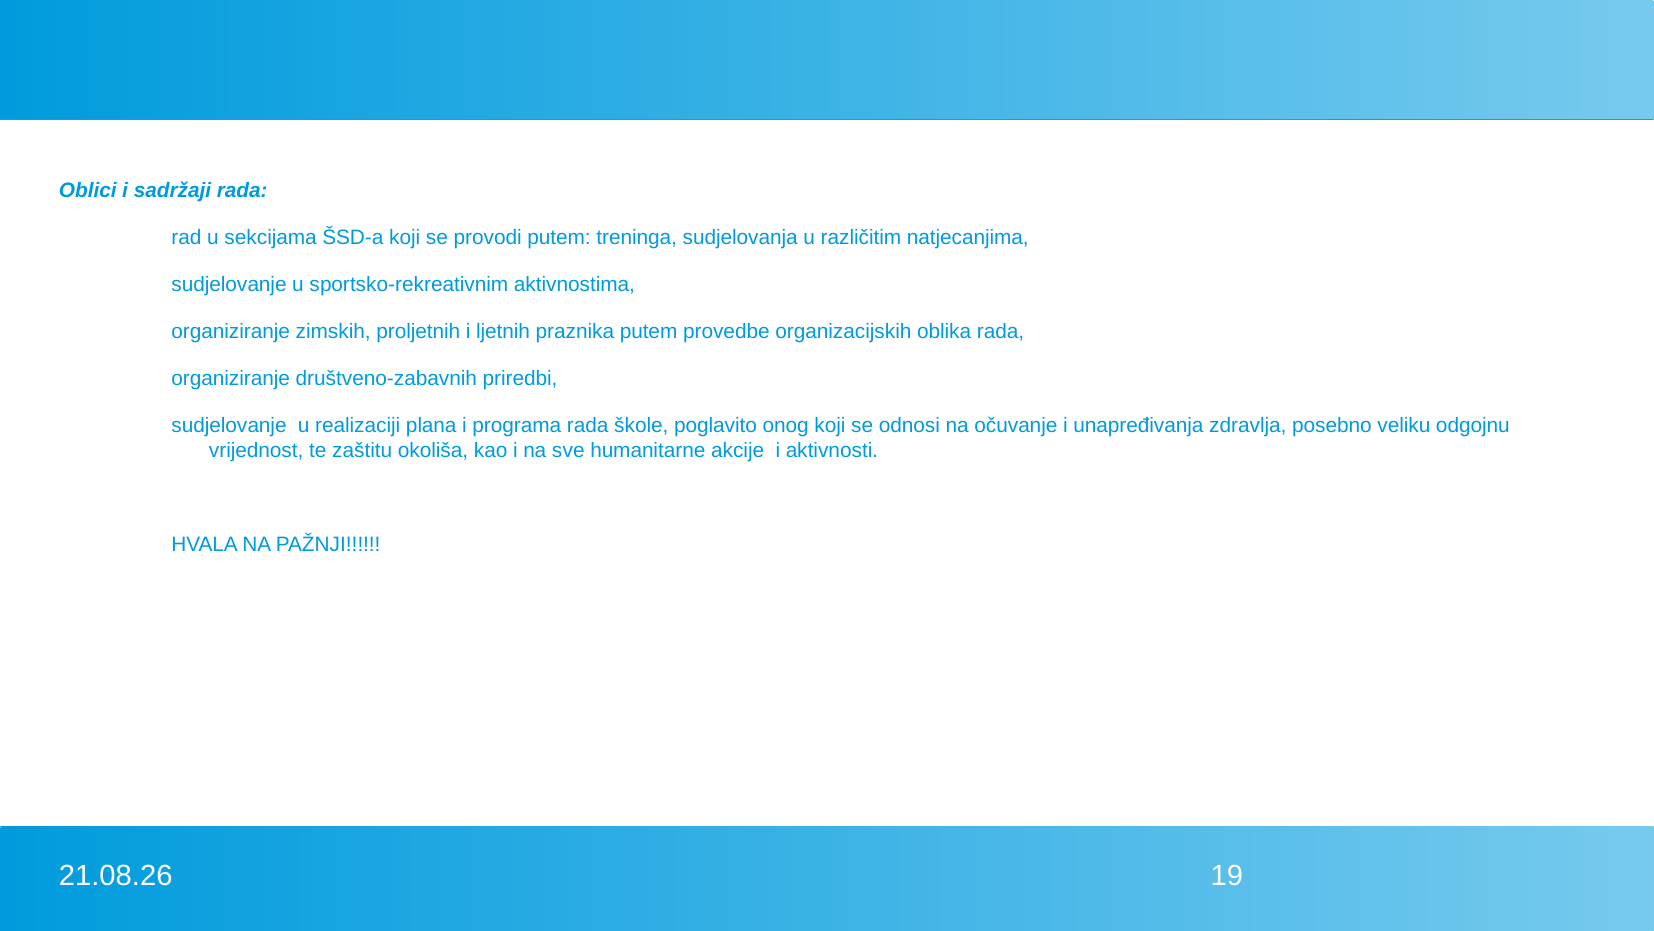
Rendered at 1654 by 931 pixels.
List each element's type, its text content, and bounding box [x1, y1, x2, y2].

text_box [1210, 856, 1595, 916]
text_box [59, 856, 443, 916]
list Oblici i sadržaji rada: rad u sekcijama ŠSD-a koji se provodi putem: treninga, sudjelovanja u različitim natjecanjima, sudjelovanje u sportsko-rekreativnim aktivnostima, organiziranje zimskih, proljetnih i ljetnih praznika putem provedbe organizacijskih oblika rada, organiziranje društveno-zabavnih priredbi, sudjelovanje u realizaciji plana i programa rada škole, poglavito onog koji se odnosi na očuvanje i unapređivanja zdravlja, posebno veliku odgojnu vrijednost, te zaštitu okoliša, kao i na sve humanitarne akcije i aktivnosti. HVALA NA PAŽNJI!!!!!! [59, 177, 1595, 768]
